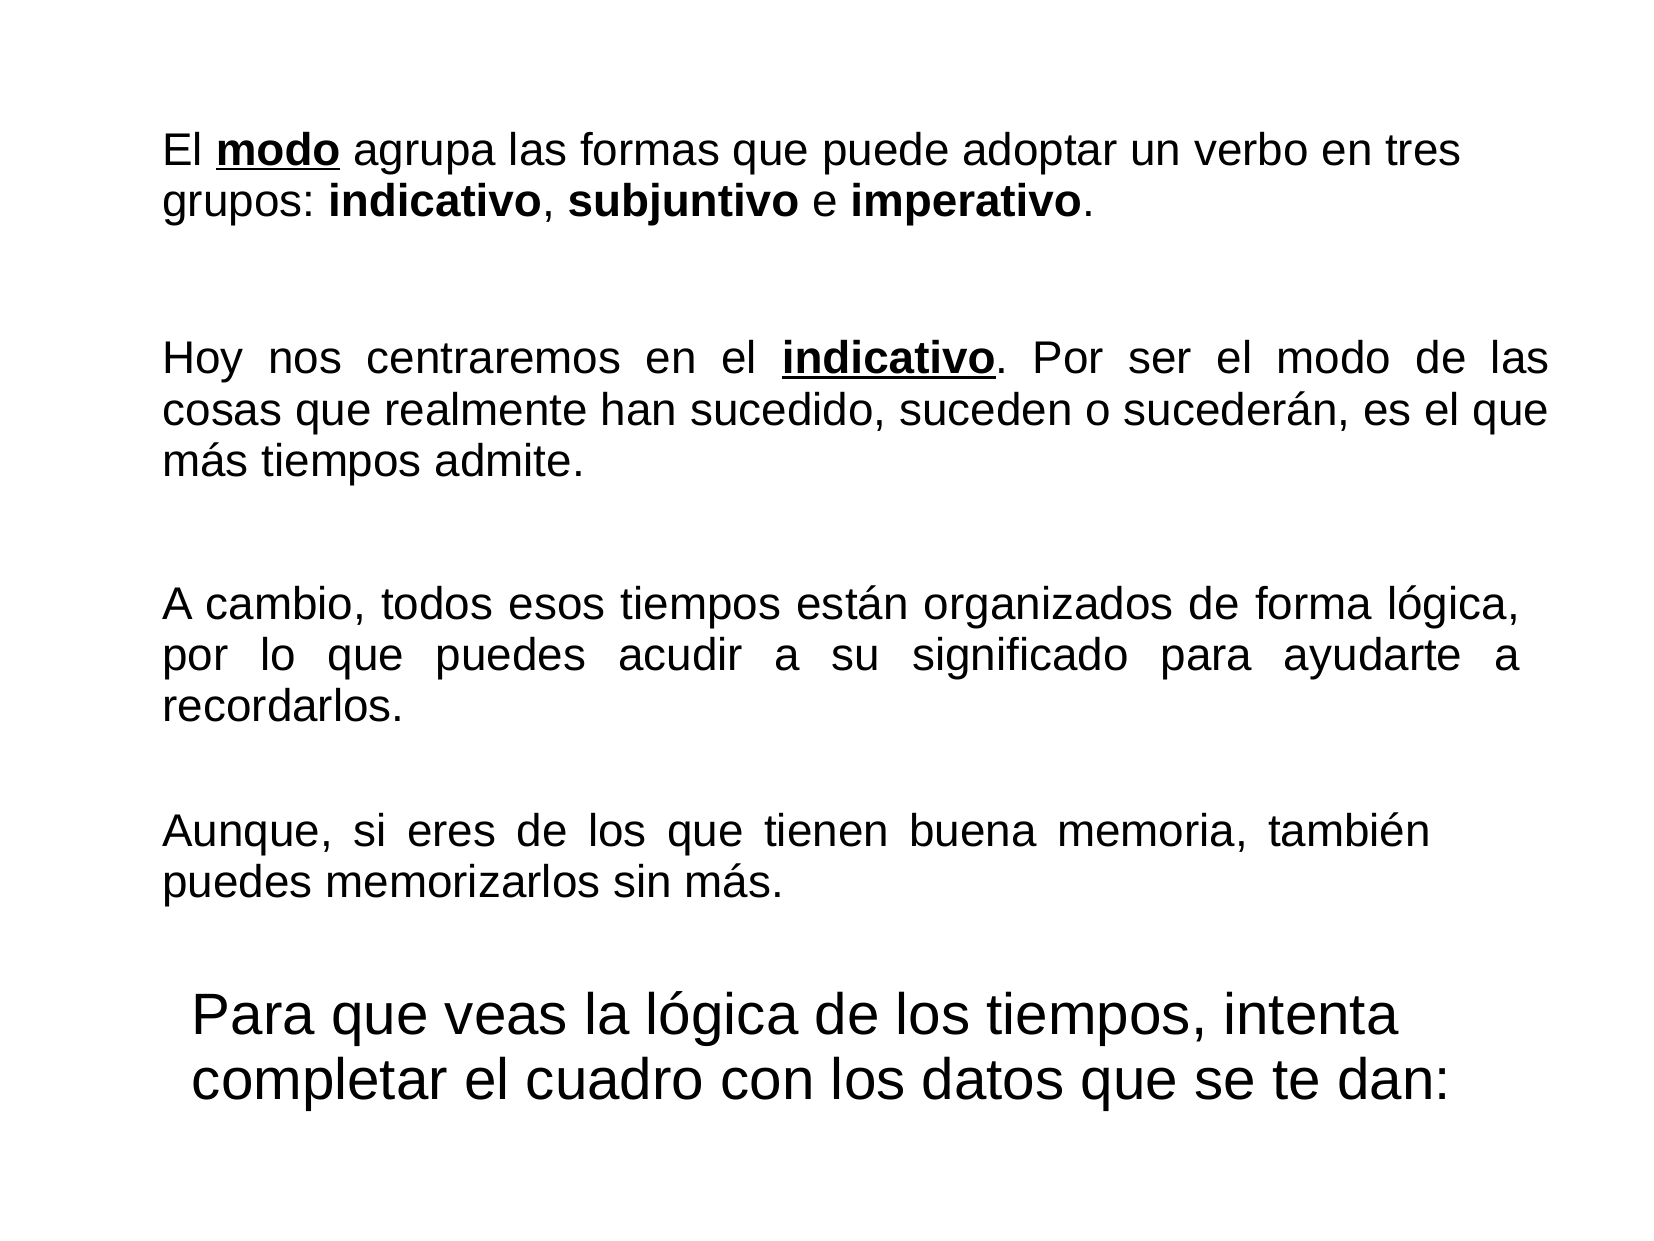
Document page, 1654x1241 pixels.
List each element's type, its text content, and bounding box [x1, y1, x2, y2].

text_box Para que veas la lógica de los tiempos, intenta completar el cuadro con los datos que se te dan: [177, 974, 1477, 1119]
text_box Hoy nos centraremos en el indicativo. Por ser el modo de las cosas que realmente han sucedido, suceden o sucederán, es el que más tiempos admite. [147, 324, 1565, 495]
text_box A cambio, todos esos tiempos están organizados de forma lógica, por lo que puedes acudir a su significado para ayudarte a recordarlos. [147, 570, 1536, 739]
text_box El modo agrupa las formas que puede adoptar un verbo en tres grupos: indicativo, subjuntivo e imperativo. [147, 116, 1536, 237]
text_box Aunque, si eres de los que tienen buena memoria, también puedes memorizarlos sin más. [147, 797, 1447, 915]
